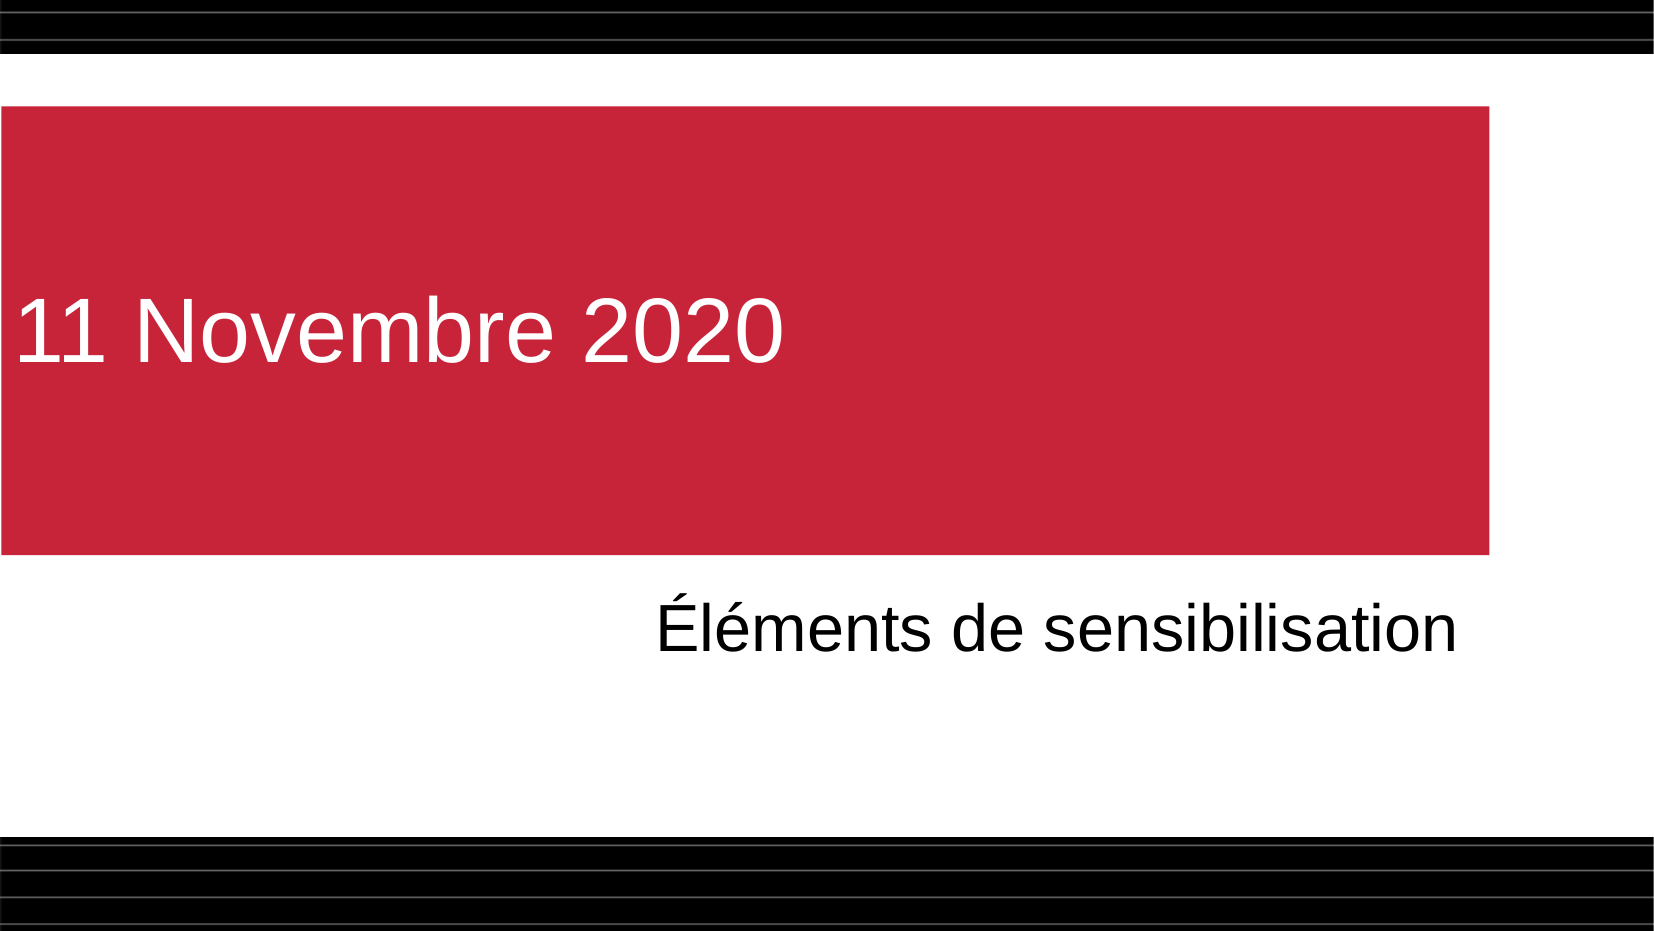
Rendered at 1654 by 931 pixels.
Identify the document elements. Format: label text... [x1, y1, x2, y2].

picture [0, 837, 1654, 931]
picture [0, 0, 1654, 54]
subtitle Éléments de sensibilisation [625, 590, 1489, 804]
title 11 Novembre 2020 [1, 106, 1490, 556]
